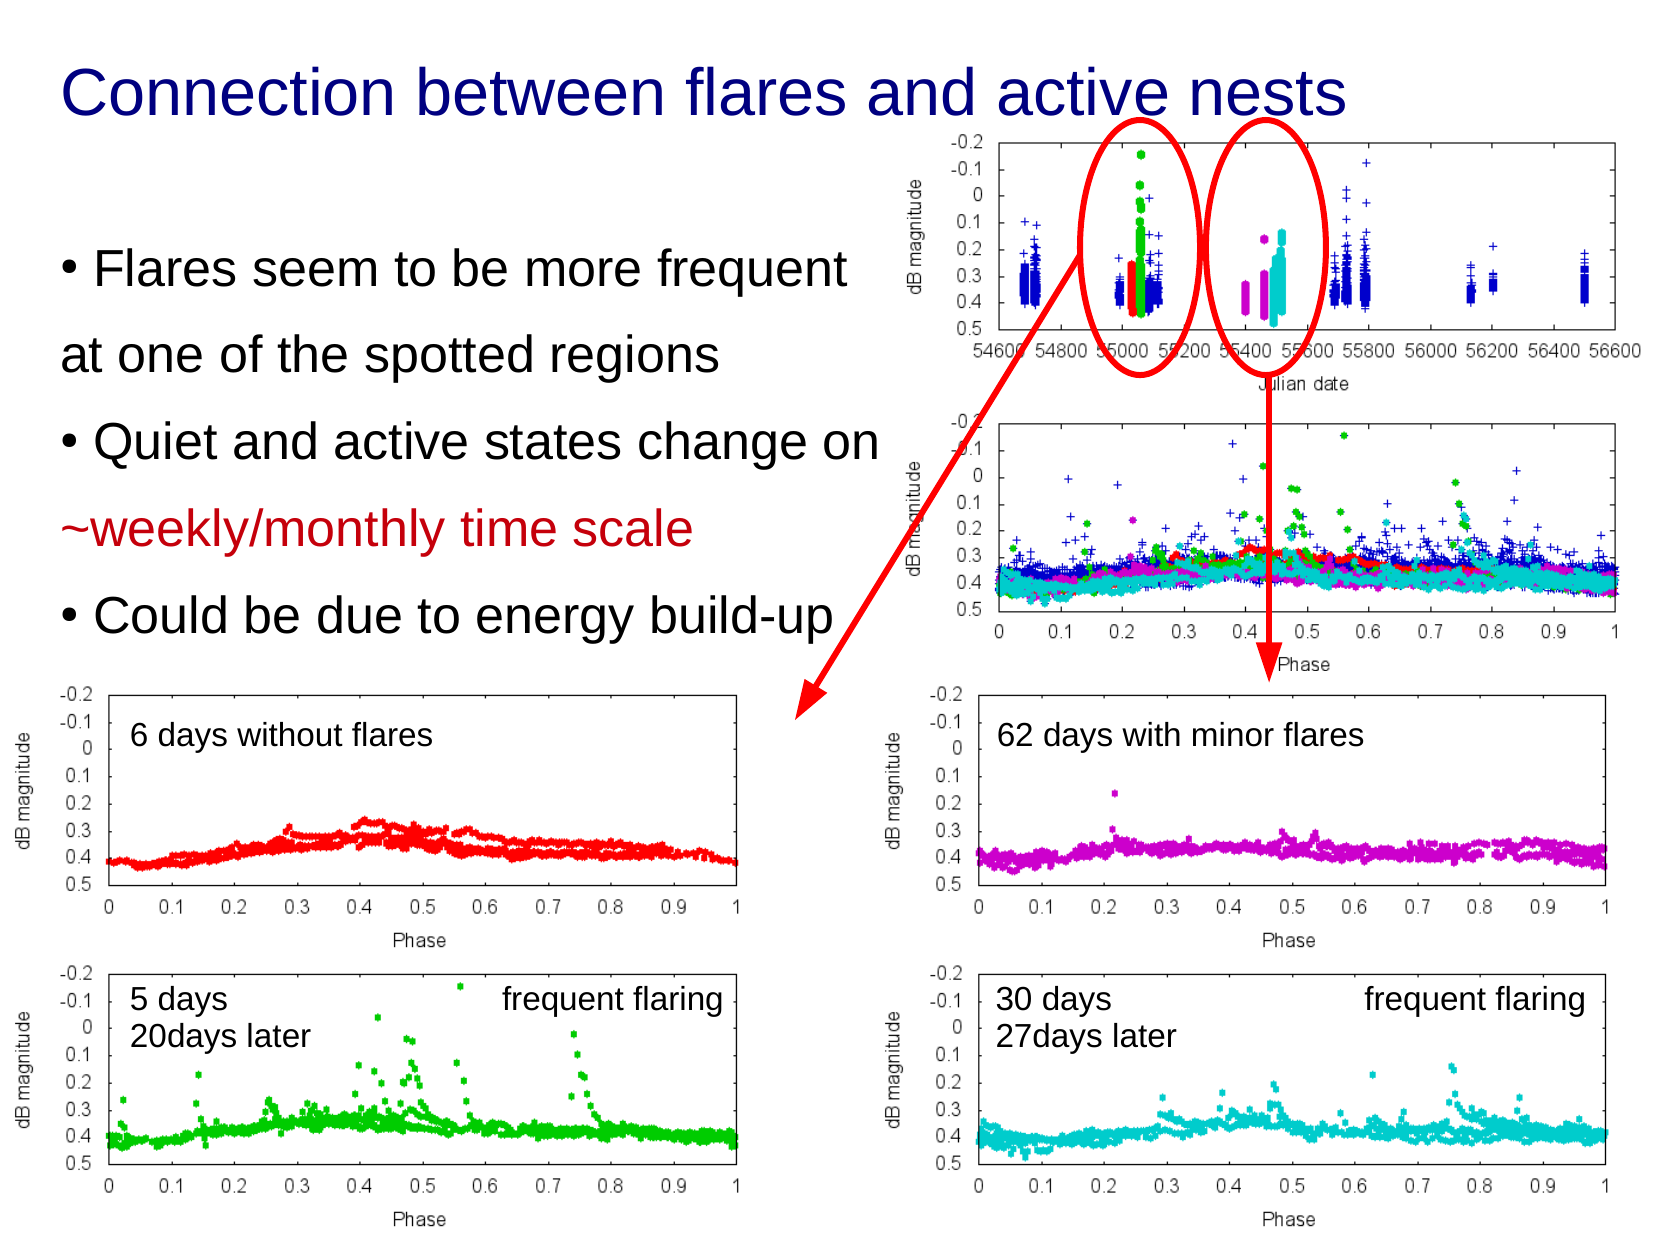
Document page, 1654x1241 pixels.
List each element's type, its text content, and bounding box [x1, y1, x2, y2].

picture [1209, 124, 1322, 371]
picture [1154, 119, 1252, 223]
text_box 5 days 20days later [115, 973, 327, 1063]
text_box Flares seem to be more frequent at one of the spotted regions Quiet and active states change on ~weekly/monthly time scale Could be due to energy build-up [813, 579, 886, 706]
text_box frequent flaring [487, 973, 740, 1026]
text_box 62 days with minor flares [982, 708, 1381, 762]
text_box Connection between flares and active nests [60, 34, 1516, 150]
picture [8, 671, 773, 1237]
text_box frequent flaring [1349, 973, 1602, 1026]
picture [1084, 124, 1197, 371]
picture [900, 119, 1126, 541]
text_box Flares seem to be more frequent at one of the spotted regions Quiet and active states change on ~weekly/monthly time scale Could be due to energy build-up [60, 210, 886, 706]
text_box 30 days 27days later [980, 973, 1192, 1063]
text_box 6 days without flares [115, 708, 449, 762]
picture [878, 119, 1651, 1237]
